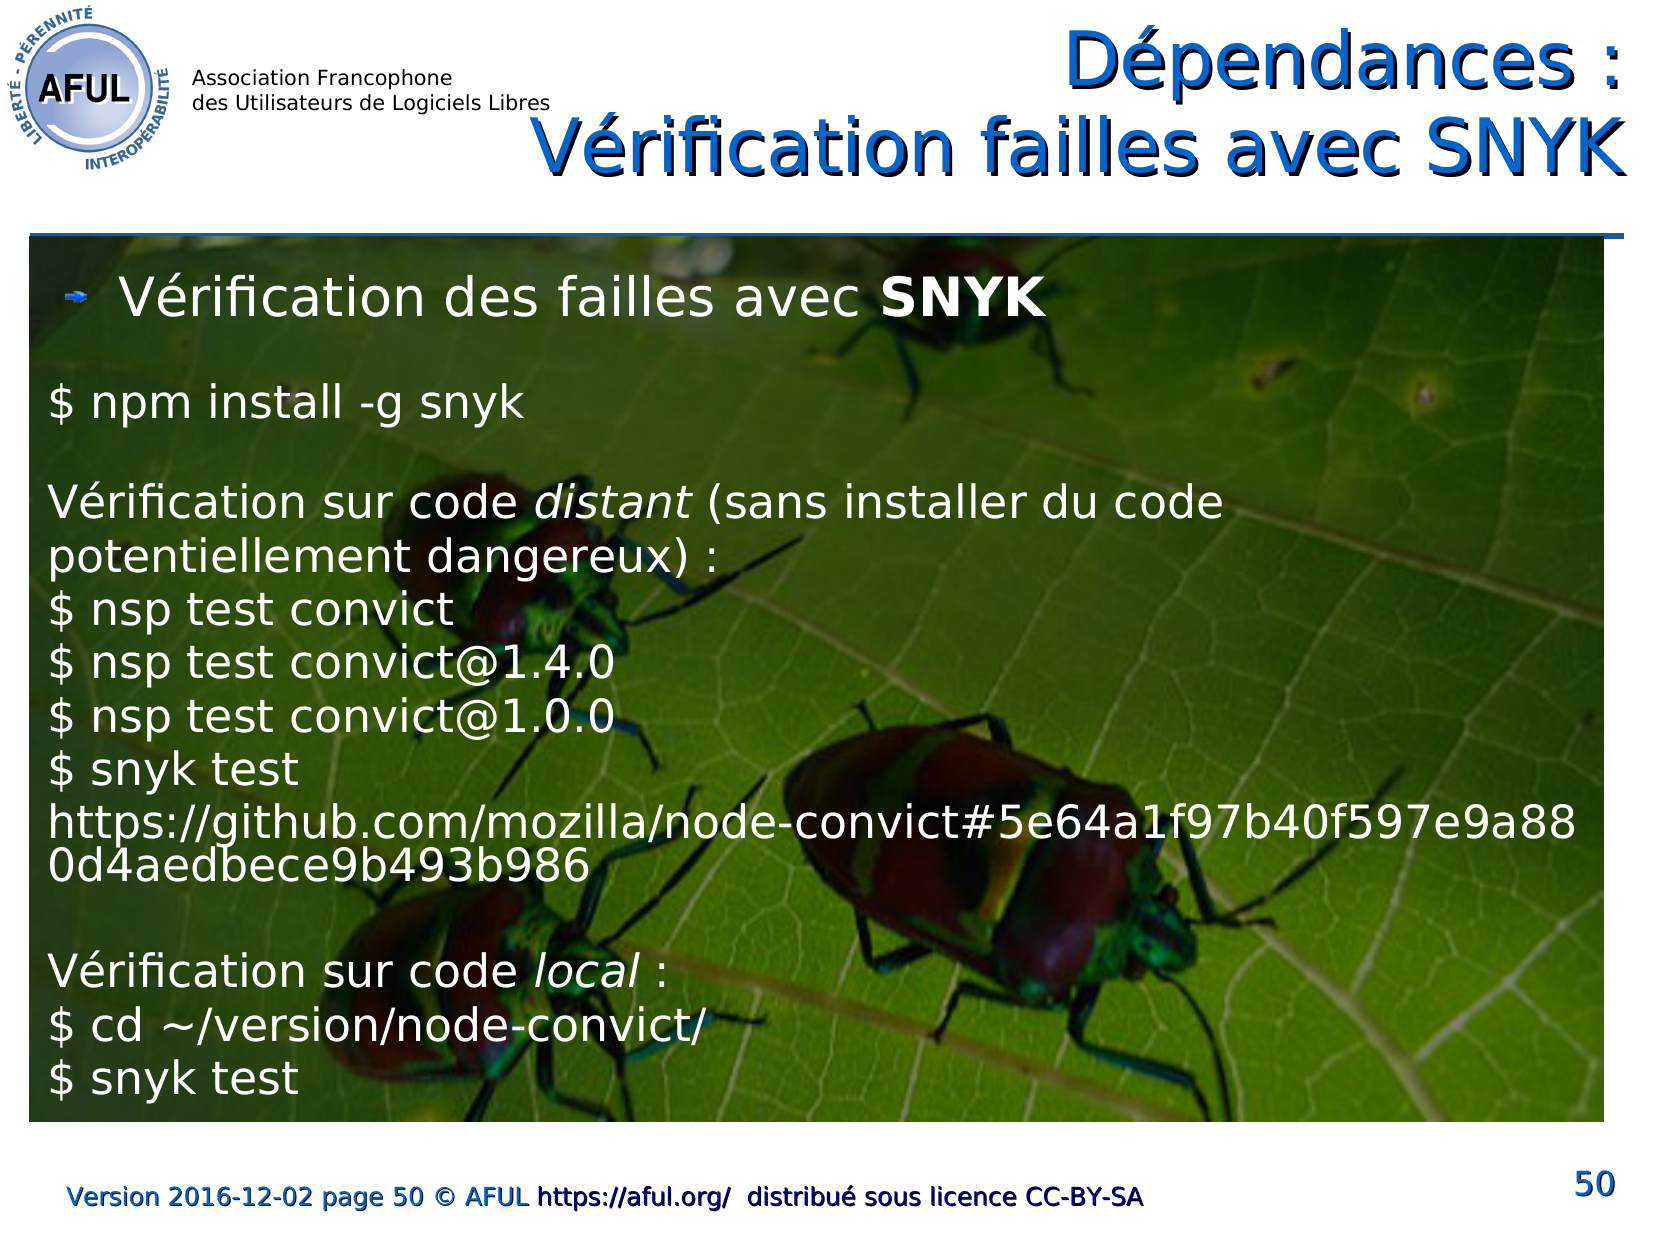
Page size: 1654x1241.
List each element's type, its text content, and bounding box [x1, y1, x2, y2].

title Dépendances : Vérification failles avec SNYK [501, 0, 1625, 207]
picture [29, 236, 1604, 1123]
picture [0, 0, 178, 178]
list Vérification des failles avec SNYK $ npm install -g snyk Vérification sur code distant (sans installer du code potentiellement dangereux) : $ nsp test convict $ nsp test convict@1.4.0 $ nsp test convict@1.0.0 $ snyk test https://github.com/mozilla/node-convict#5e64a1f97b40f597e9a880d4aedbece9b493b986 Vérification sur code local : $ cd ~/version/node-convict/ $ snyk test [47, 265, 1595, 1211]
